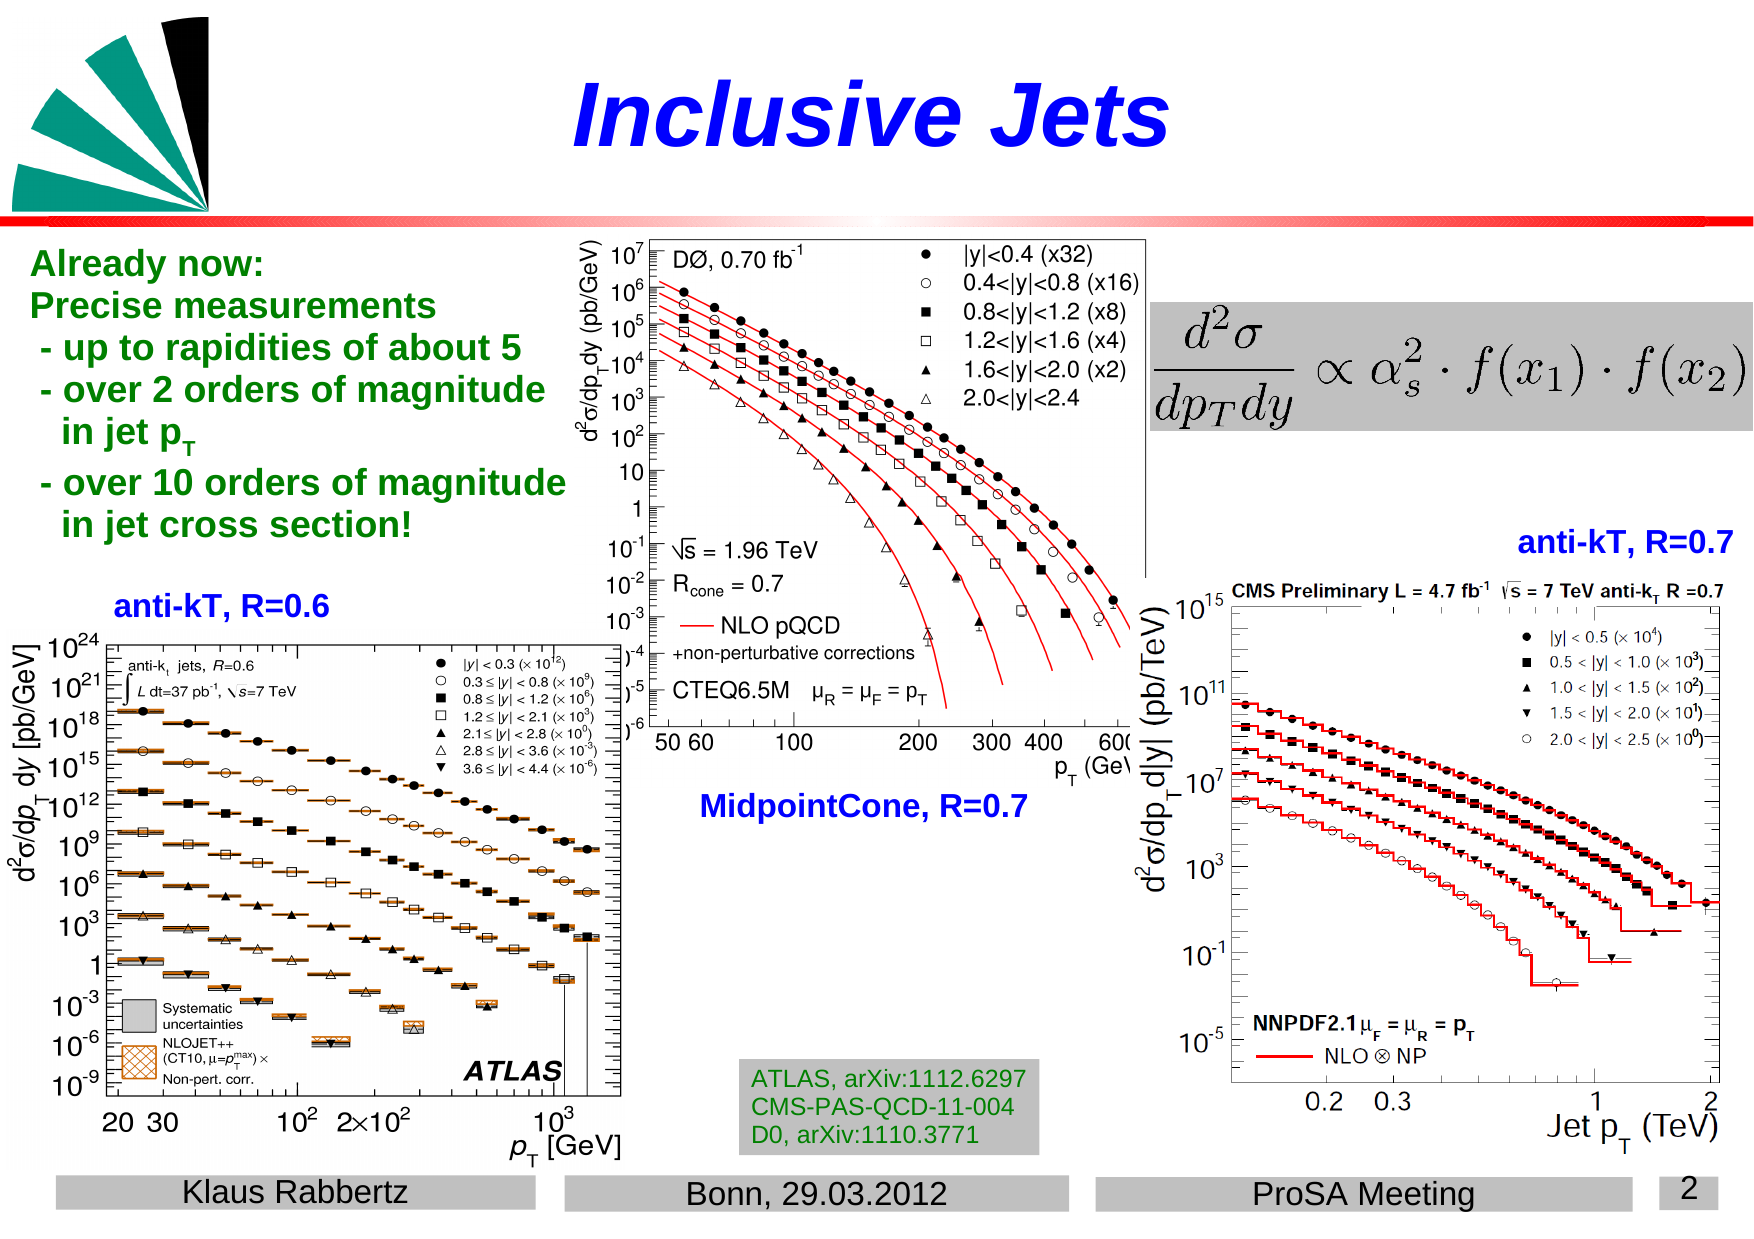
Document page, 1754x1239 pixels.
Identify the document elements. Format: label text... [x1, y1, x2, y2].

text_box Already now: Precise measurements - up to rapidities of about 5 - over 2 orders of magnitude in jet pT - over 10 orders of magnitude in jet cross section! [17, 236, 597, 551]
text_box anti-kT, R=0.6 [101, 581, 343, 631]
picture [6, 234, 1730, 1170]
picture [1149, 301, 1754, 432]
text_box MidpointCone, R=0.7 [687, 782, 1042, 831]
text_box ATLAS, arXiv:1112.6297 CMS-PAS-QCD-11-004 D0, arXiv:1110.3771 [739, 1059, 1040, 1156]
picture [12, 17, 209, 214]
title Inclusive Jets [220, 16, 1525, 213]
text_box anti-kT, R=0.7 [1505, 518, 1747, 567]
